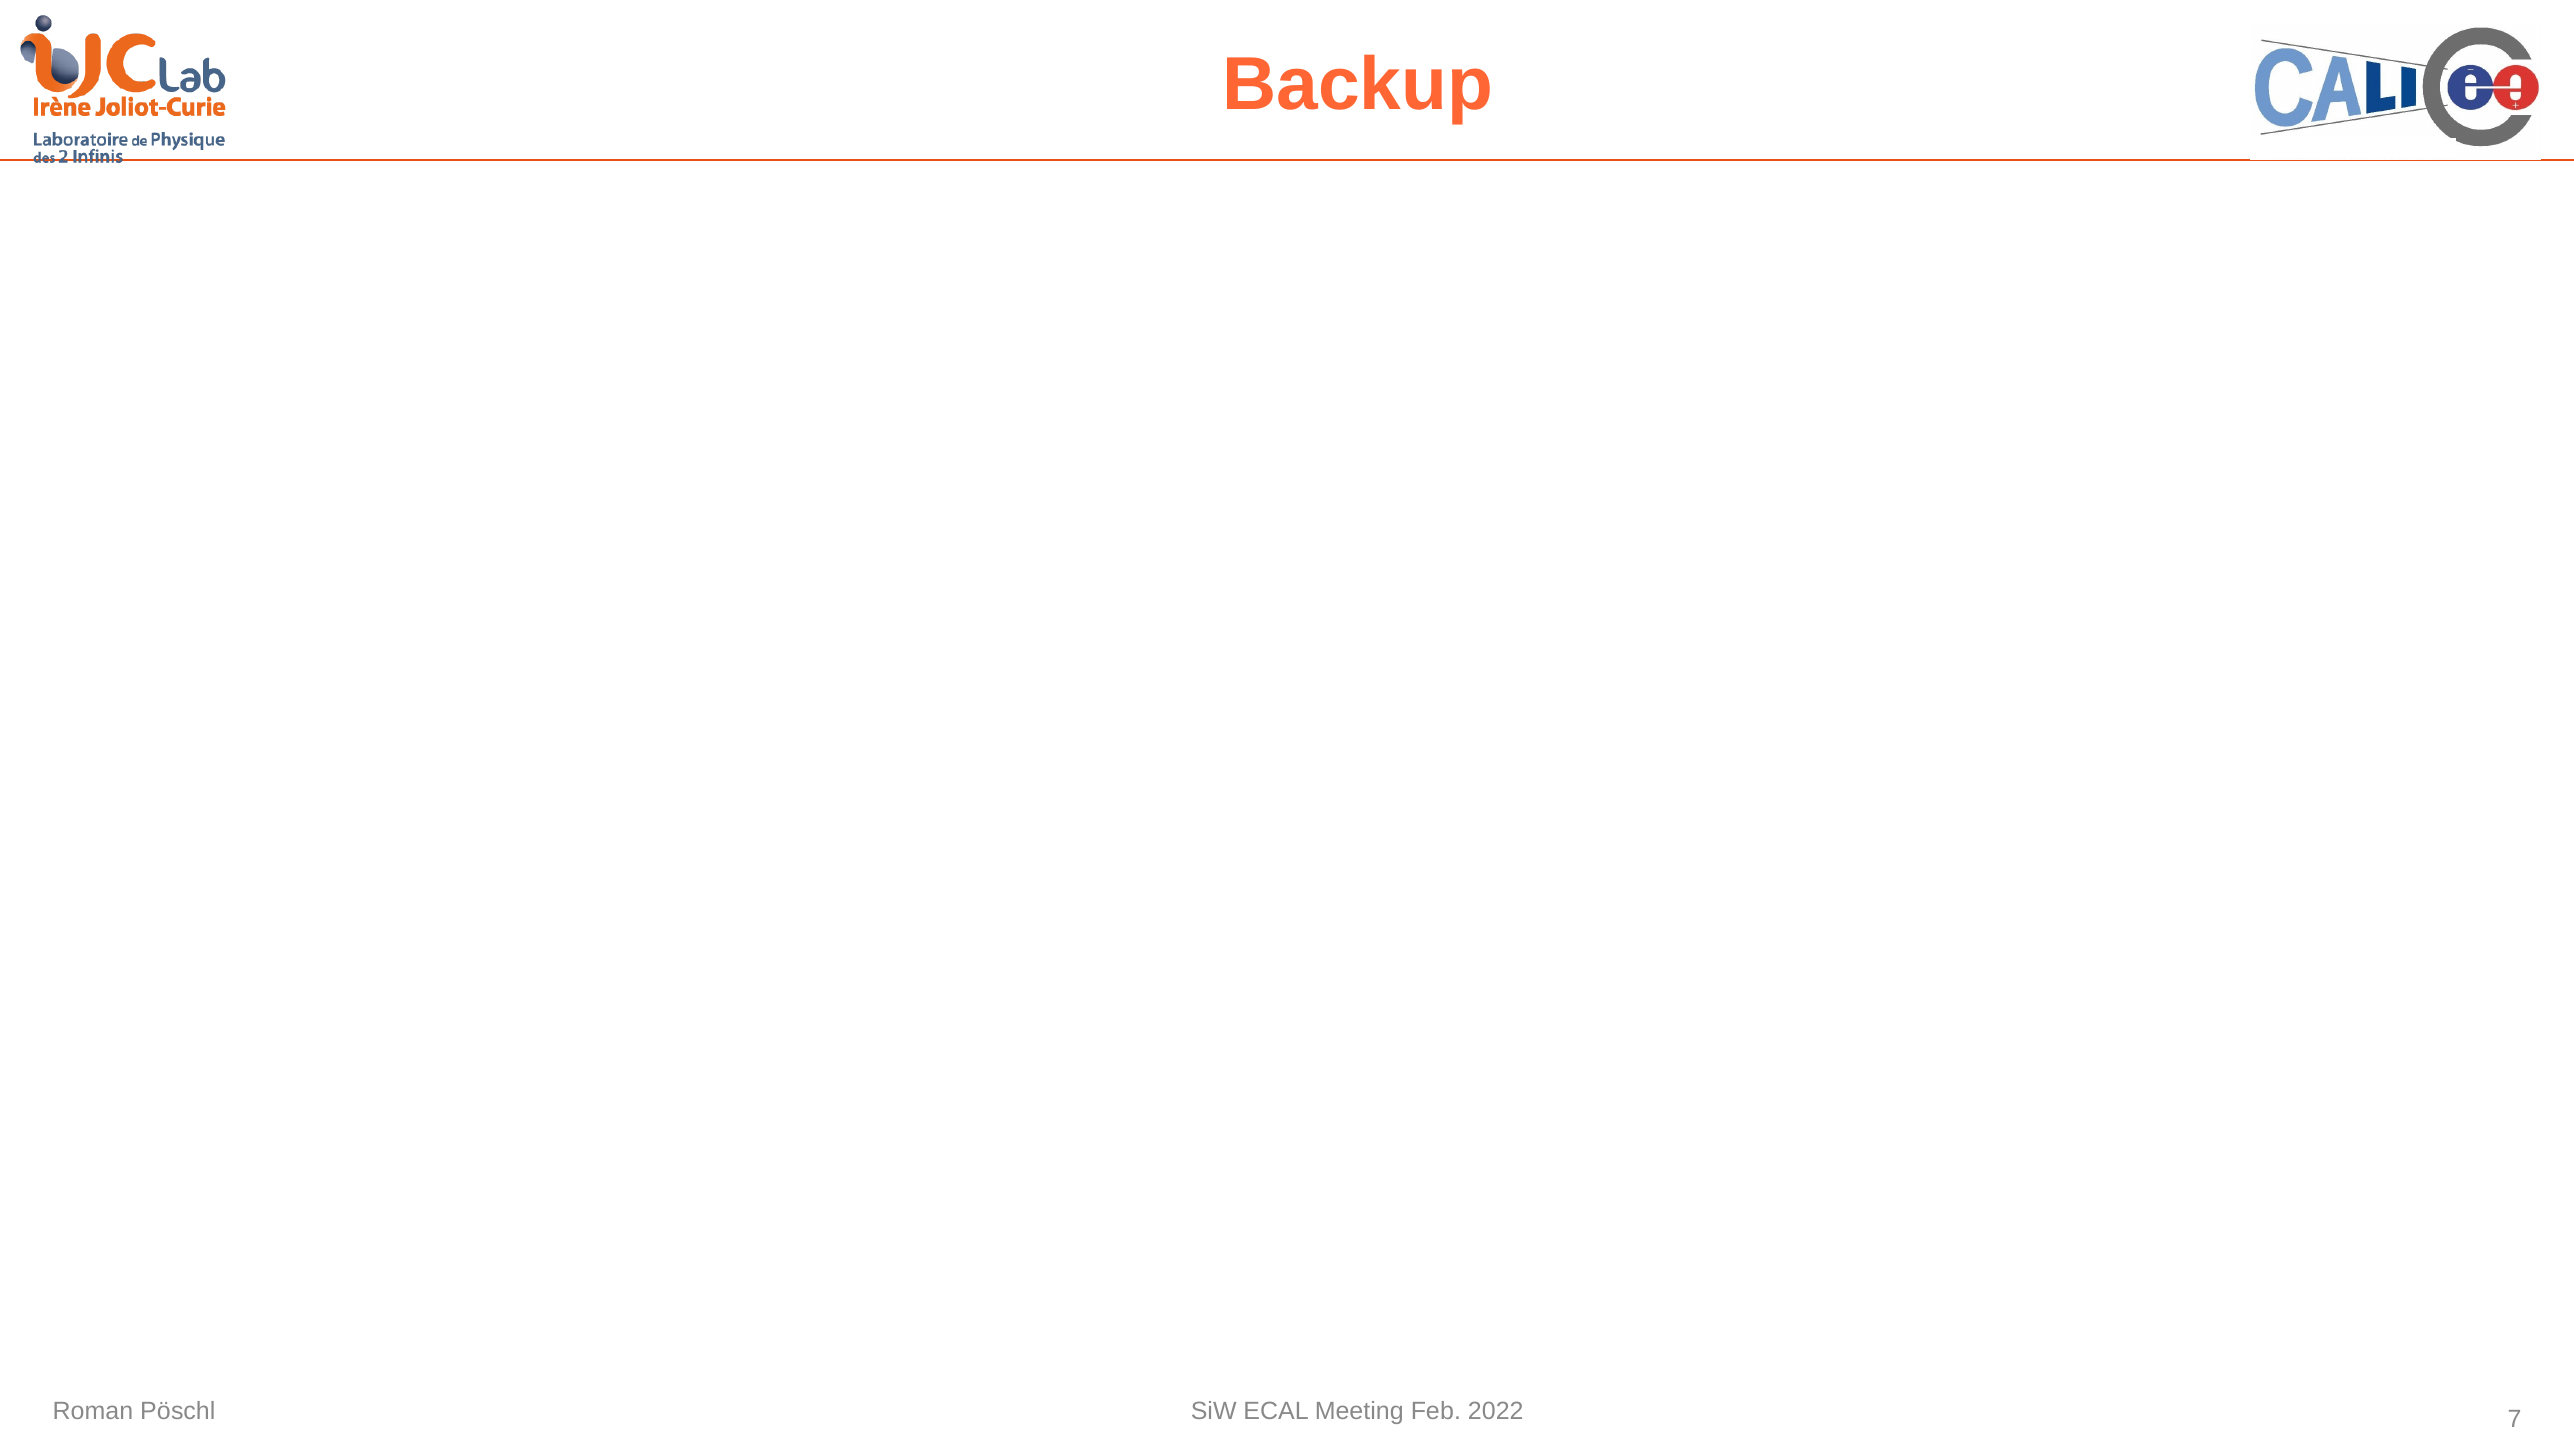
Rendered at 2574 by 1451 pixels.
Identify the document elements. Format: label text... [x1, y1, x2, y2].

picture [4, 0, 241, 178]
title Backup [199, 34, 2517, 132]
picture [2250, 22, 2541, 160]
